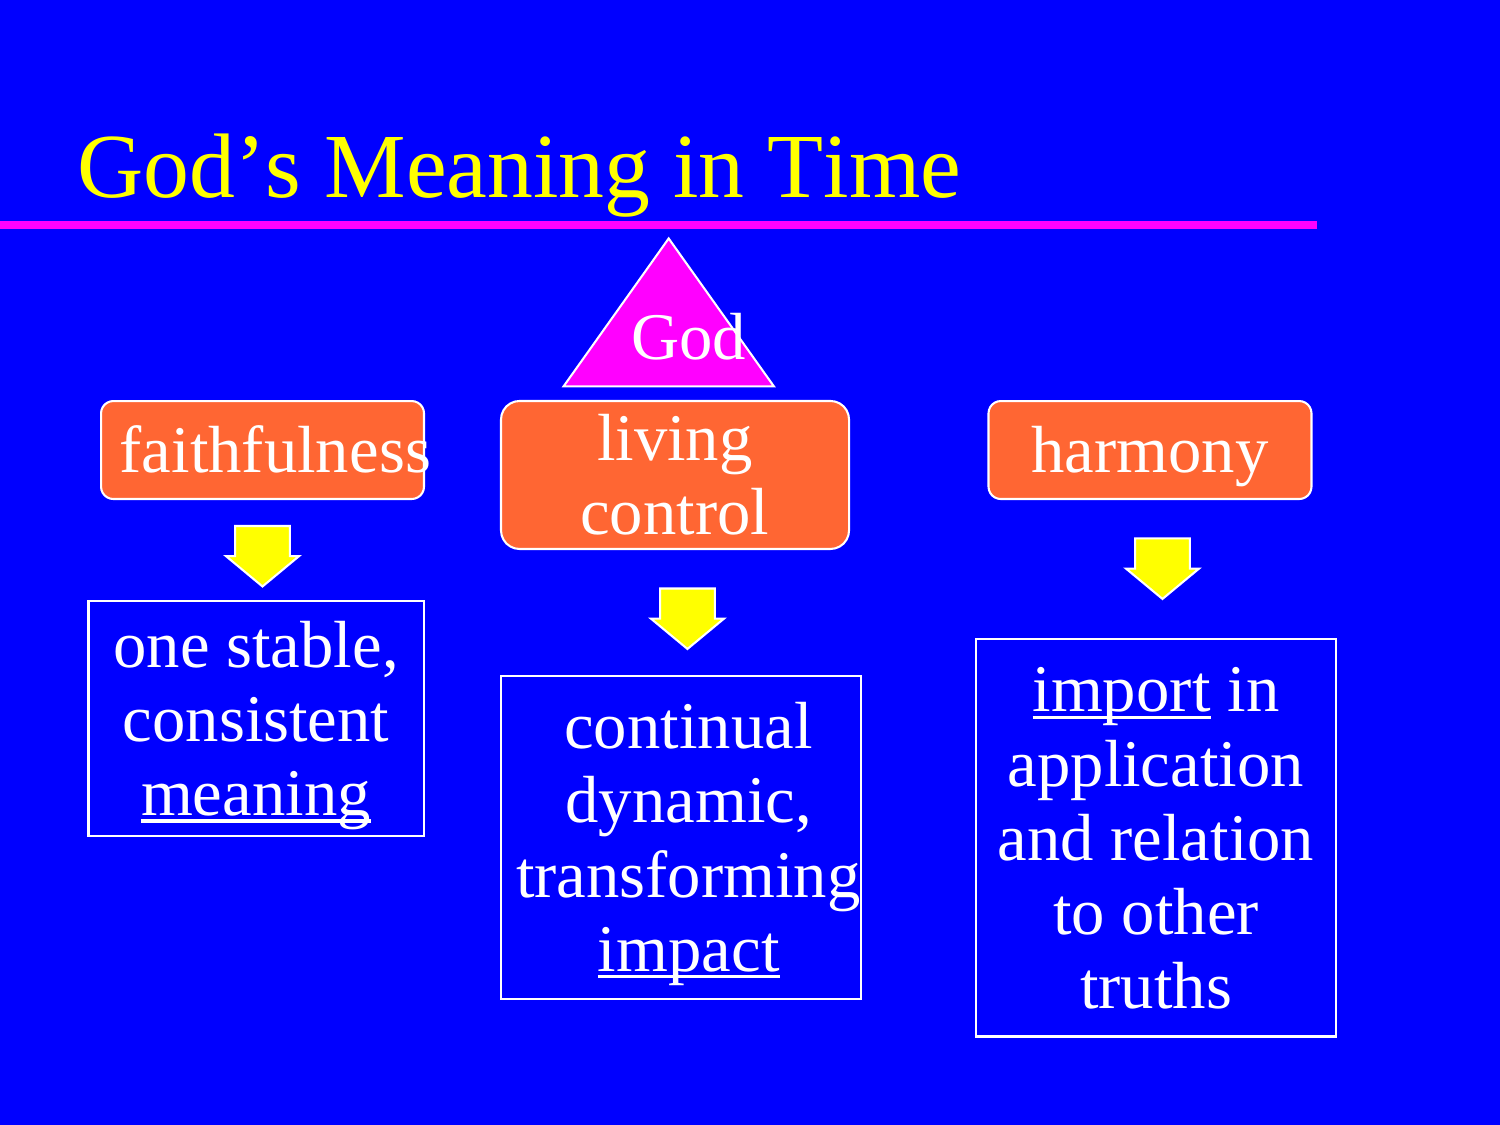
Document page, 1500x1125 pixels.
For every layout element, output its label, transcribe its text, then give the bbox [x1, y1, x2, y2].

text_box continual dynamic, transforming impact [500, 676, 862, 999]
text_box living control [501, 400, 850, 549]
text_box faithfulness [101, 401, 425, 500]
text_box import in application and relation to other truths [976, 638, 1337, 1037]
text_box [226, 526, 299, 587]
text_box one stable, consistent meaning [88, 601, 424, 837]
text_box God [563, 238, 774, 387]
text_box God [720, 330, 735, 356]
text_box [650, 588, 724, 649]
text_box [1126, 538, 1199, 599]
text_box harmony [988, 401, 1312, 500]
title God’s Meaning in Time [62, 43, 1338, 225]
